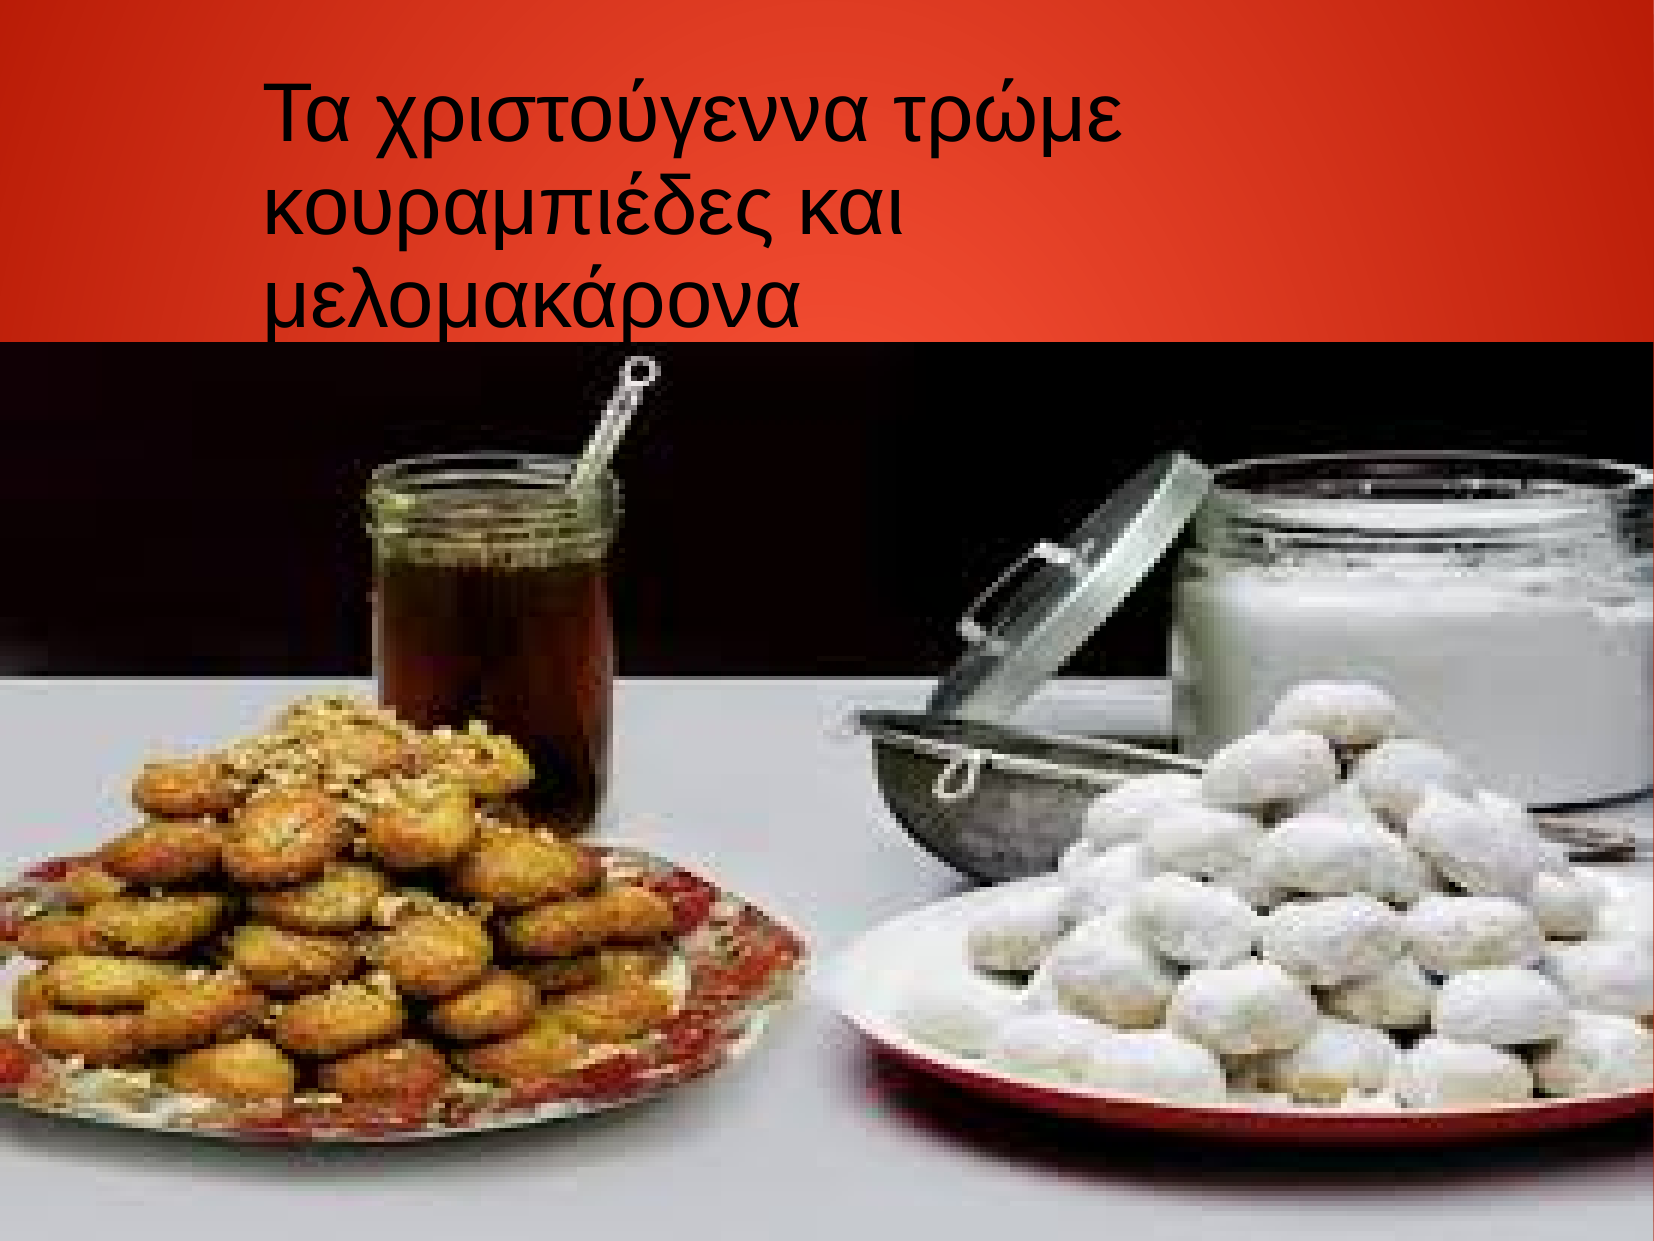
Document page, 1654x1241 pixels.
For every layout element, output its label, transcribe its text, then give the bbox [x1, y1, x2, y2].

picture [0, 342, 1654, 1241]
text_box Τα χριστούγεννα τρώμε κουραμπιέδες και μελομακάρονα [248, 59, 1347, 342]
